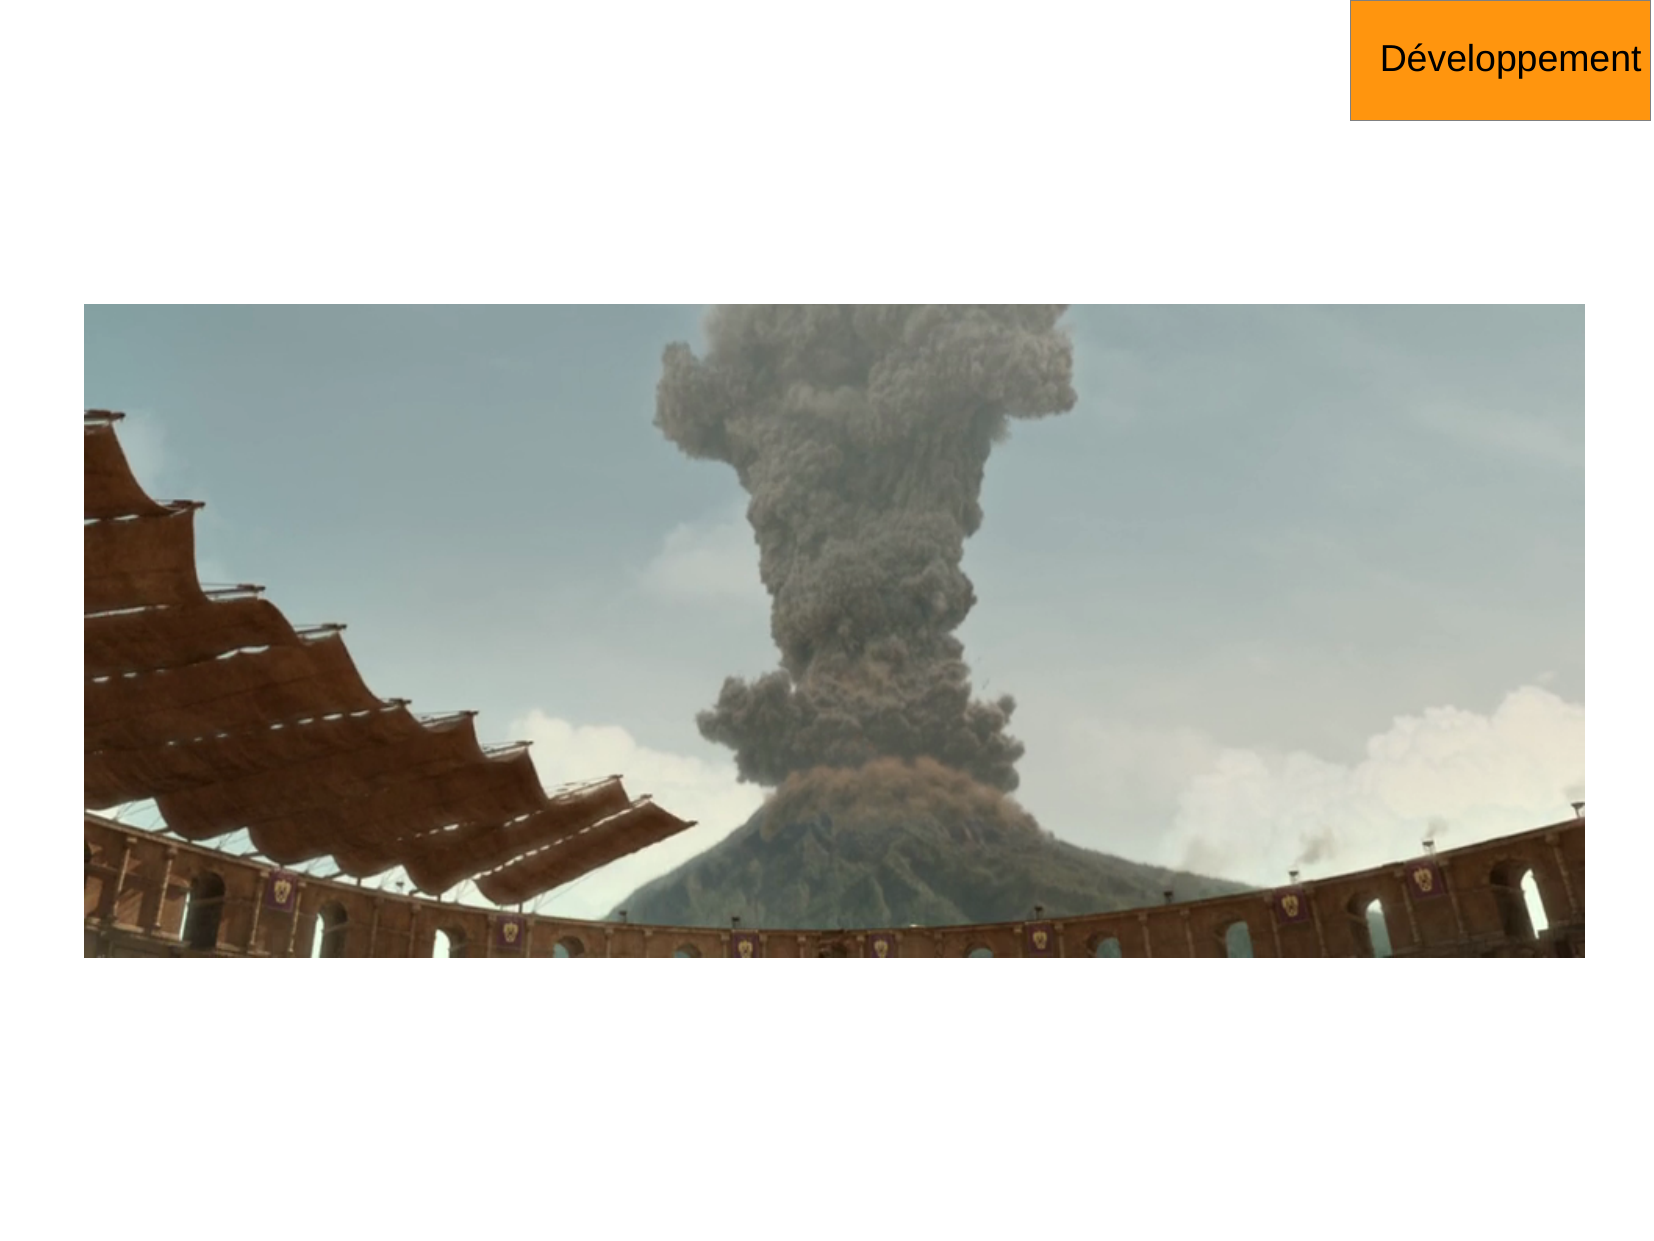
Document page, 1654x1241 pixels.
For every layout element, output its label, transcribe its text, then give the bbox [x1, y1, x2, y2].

text_box [1350, 0, 1651, 121]
picture [84, 304, 1585, 958]
text_box Développement [1365, 30, 1654, 88]
